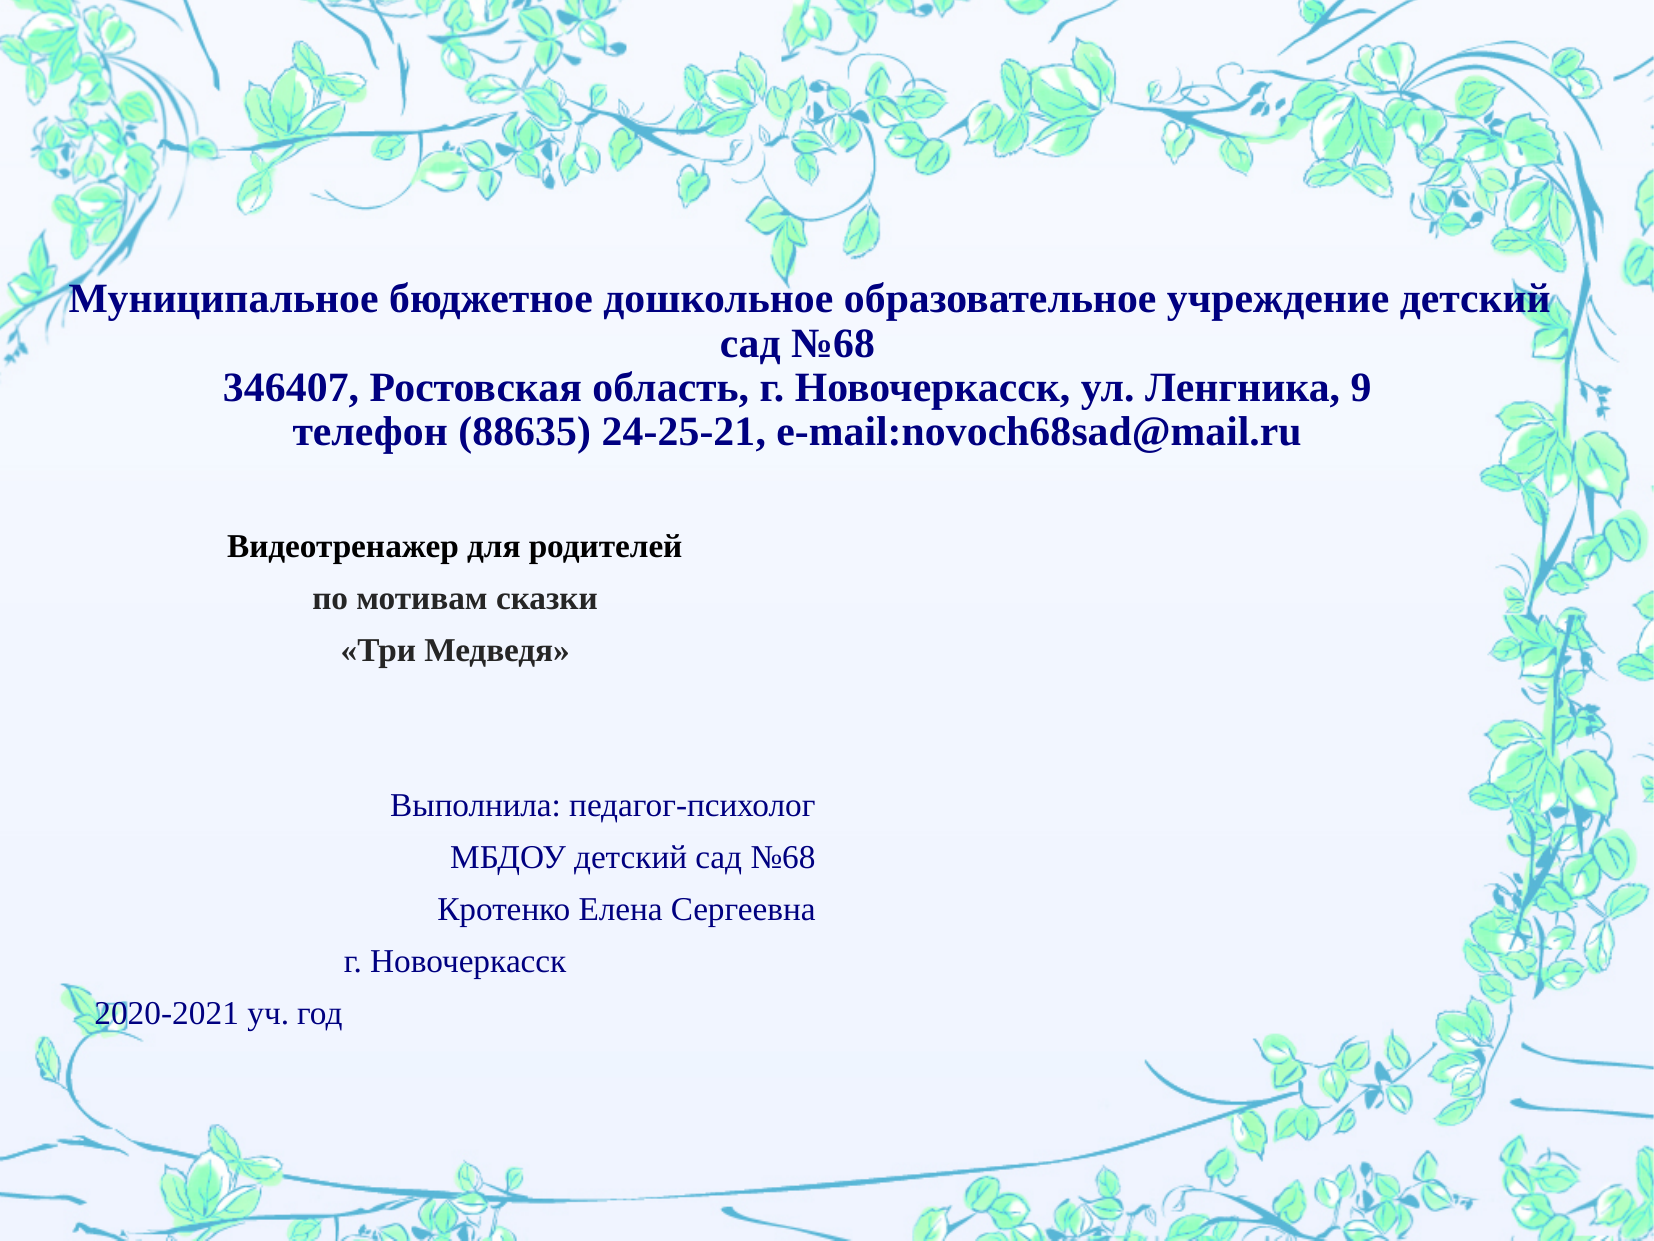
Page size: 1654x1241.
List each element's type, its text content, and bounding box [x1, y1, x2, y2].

text_box Видеотренажер для родителей по мотивам сказки «Три Медведя» Выполнила: педагог-психолог МБДОУ детский сад №68 Кротенко Елена Сергеевна г. Новочеркасск 2020-2021 уч. год [79, 541, 1465, 1172]
text_box Муниципальное бюджетное дошкольное образовательное учреждение детский сад №68 346407, Ростовская область, г. Новочеркасск, ул. Ленгника, 9 телефон (88635) 24-25-21, e-mail:novoch68sad@mail.ru [0, 260, 1596, 541]
